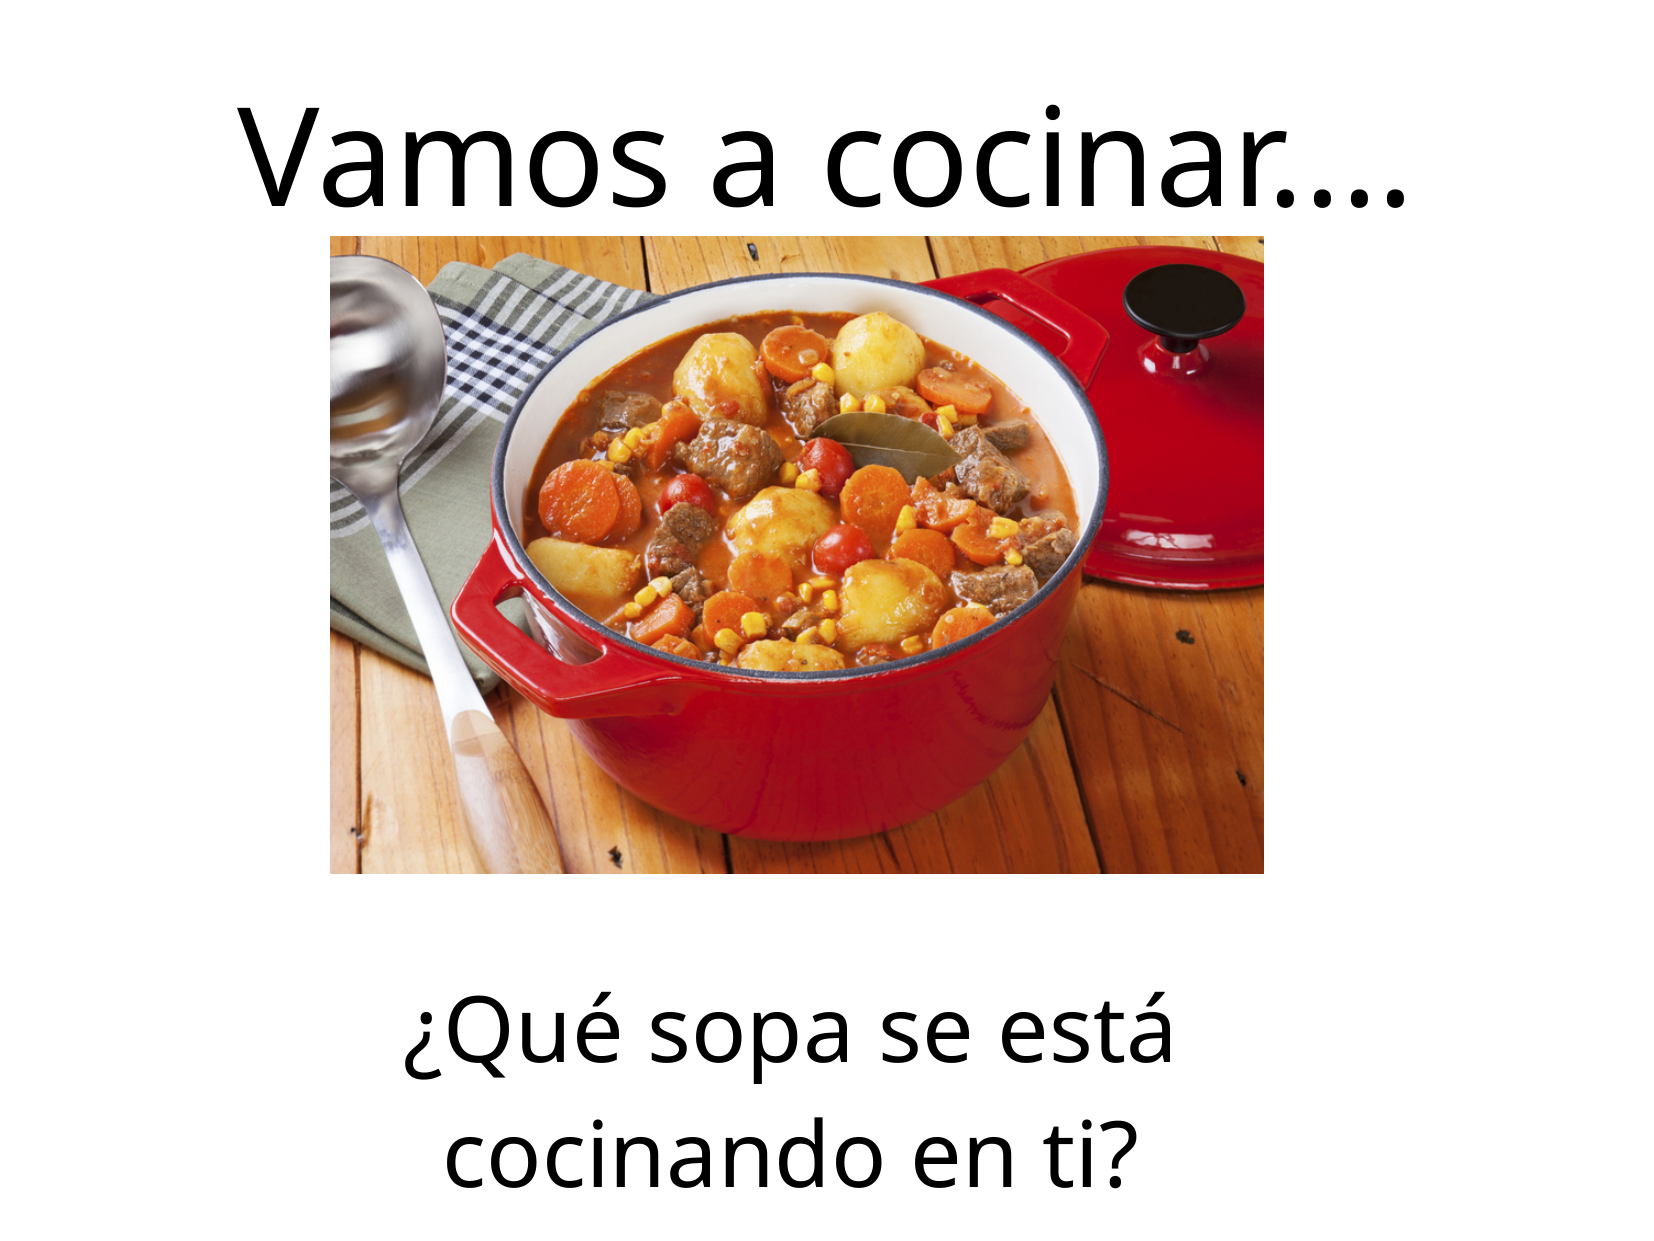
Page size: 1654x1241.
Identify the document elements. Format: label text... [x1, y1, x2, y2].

text_box ¿Qué sopa se está cocinando en ti? [188, 956, 1394, 1141]
picture [330, 236, 1264, 875]
title Vamos a cocinar.... [82, 26, 1571, 280]
